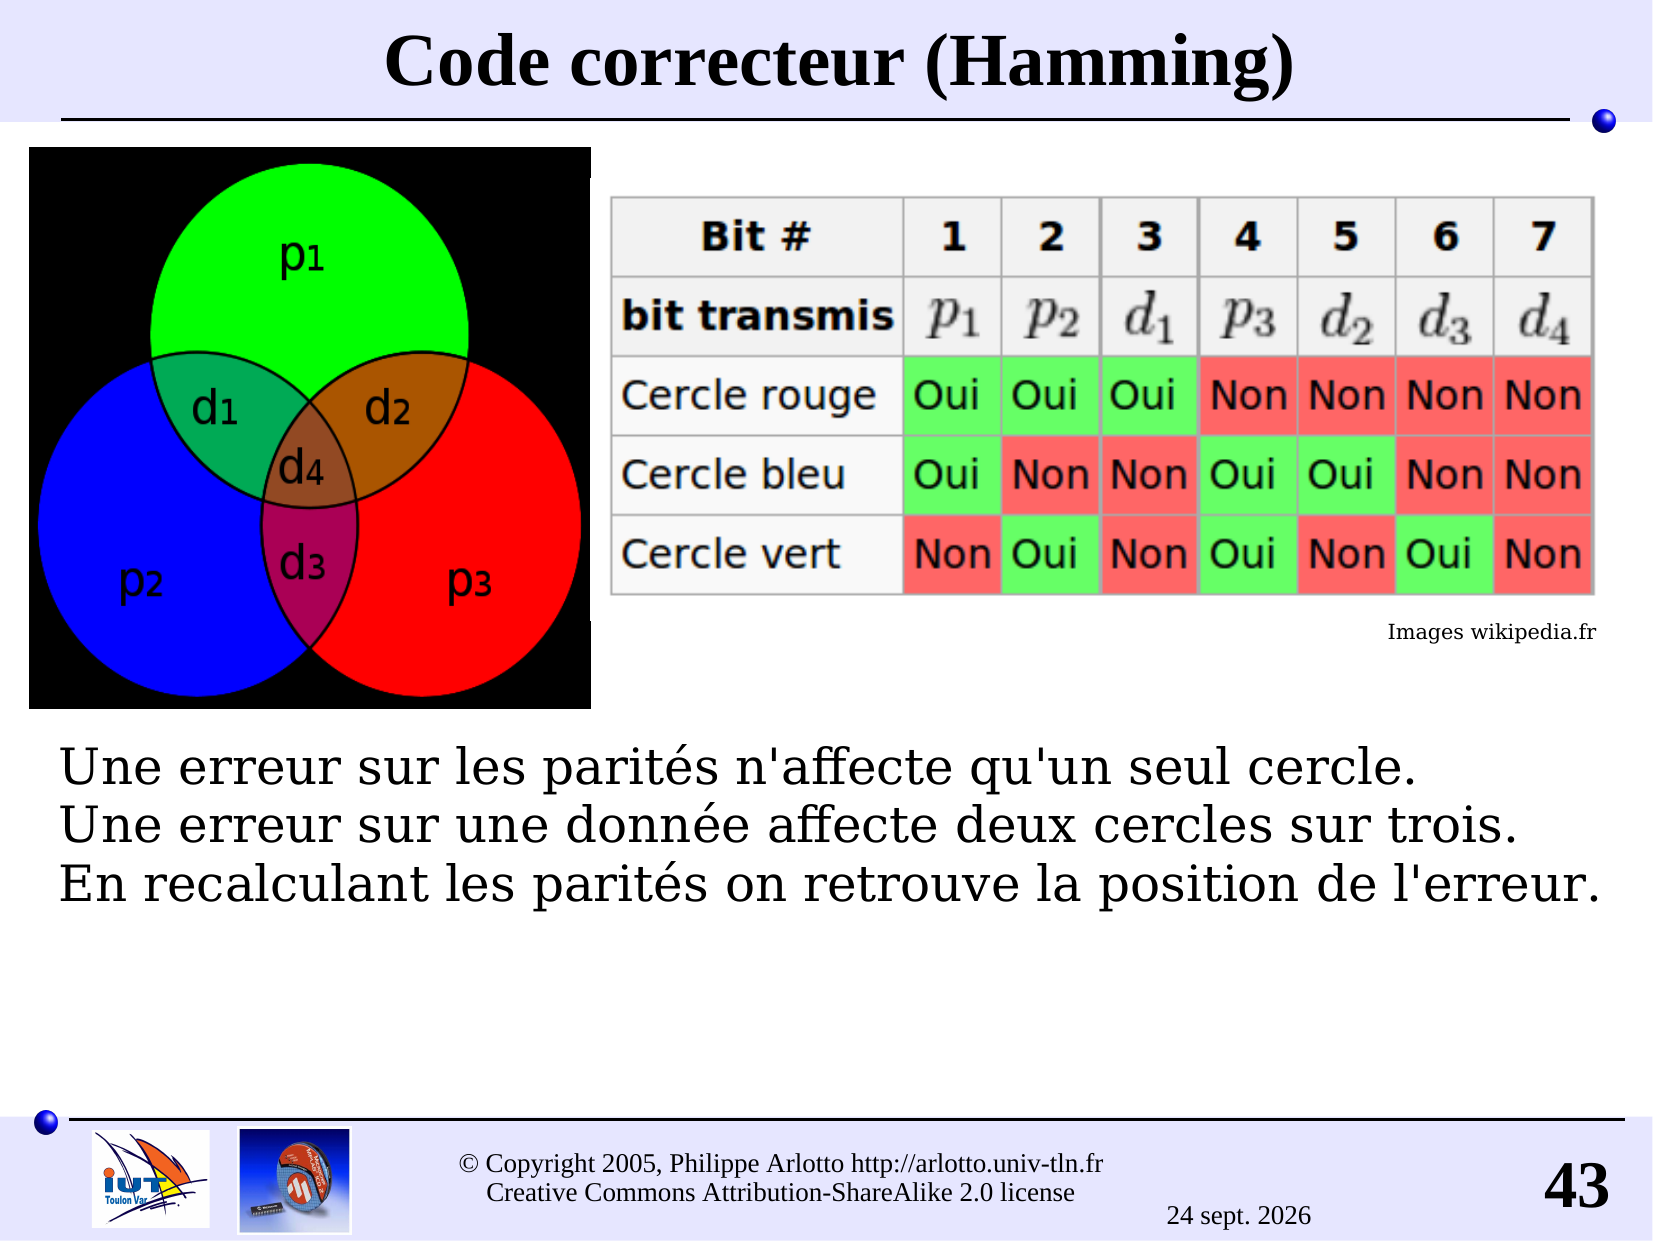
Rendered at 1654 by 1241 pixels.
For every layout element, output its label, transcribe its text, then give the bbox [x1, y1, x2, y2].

text_box Images wikipedia.fr [1387, 620, 1597, 645]
title Code correcteur (Hamming) [95, 11, 1585, 110]
text_box Une erreur sur les parités n'affecte qu'un seul cercle. Une erreur sur une donnée affecte deux cercles sur trois. En recalculant les parités on retrouve la position de l'erreur. [59, 738, 1620, 913]
picture [29, 147, 1635, 709]
picture [237, 1126, 352, 1235]
